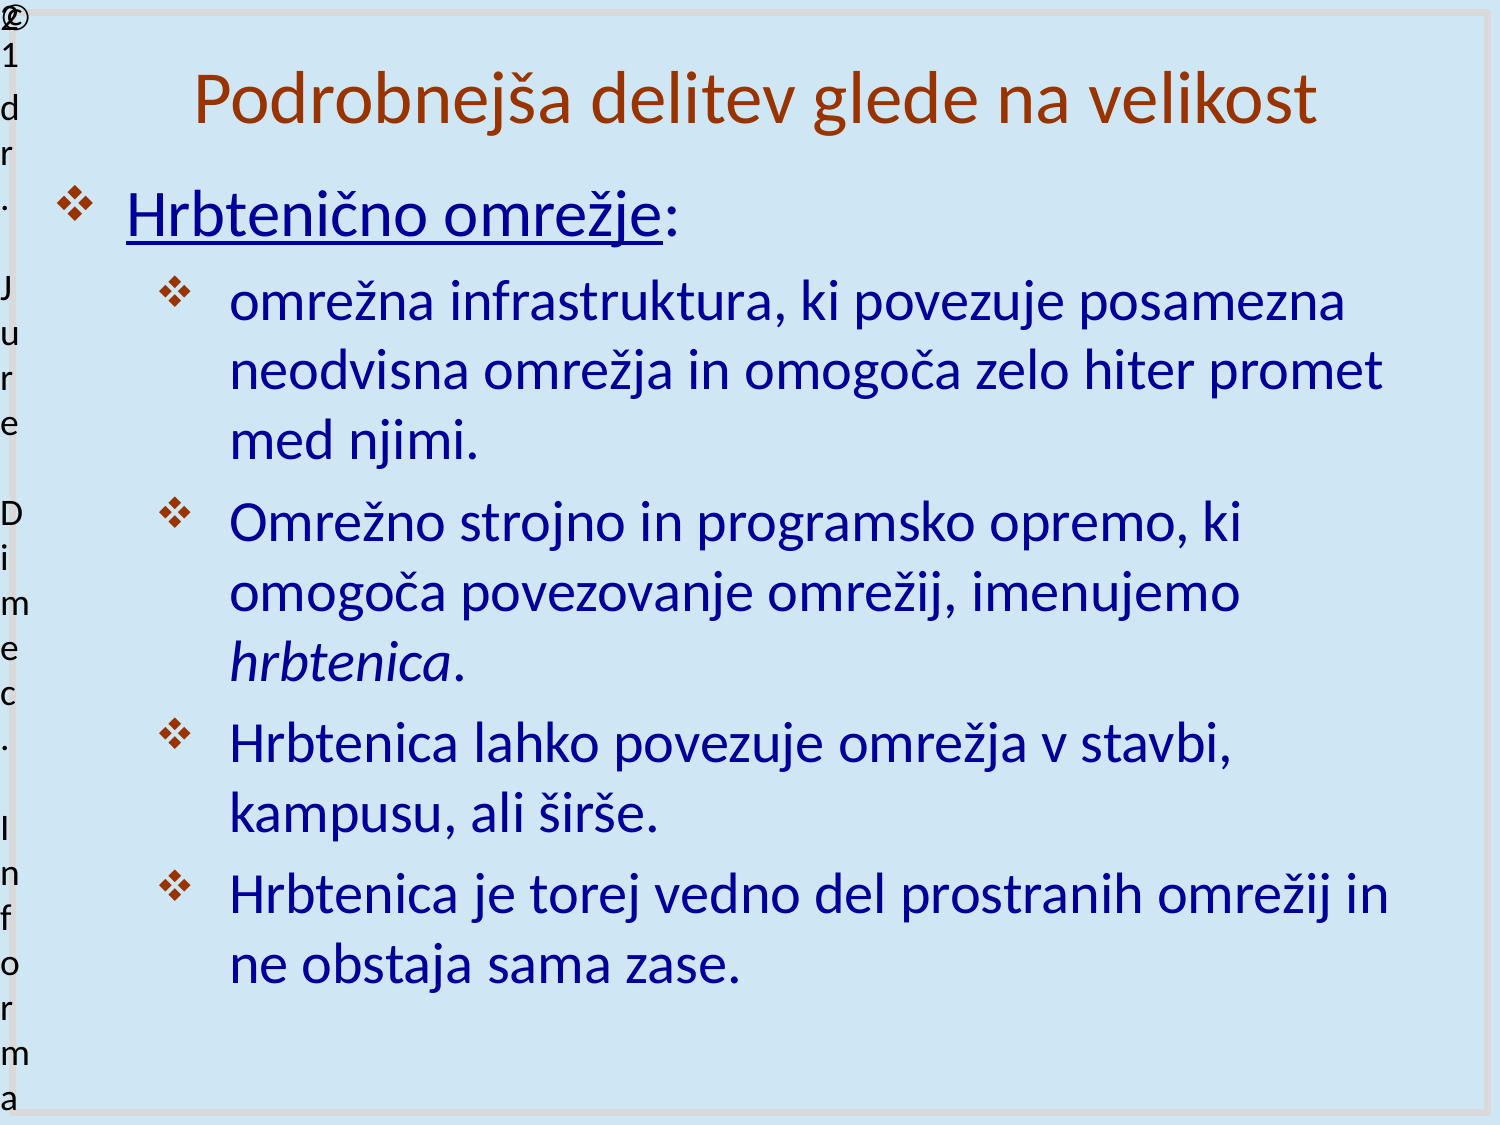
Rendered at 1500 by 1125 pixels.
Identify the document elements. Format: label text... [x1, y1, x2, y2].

list Hrbtenično omrežje: omrežna infrastruktura, ki povezuje posamezna neodvisna omrežja in omogoča zelo hiter promet med njimi. Omrežno strojno in programsko opremo, ki omogoča povezovanje omrežij, imenujemo hrbtenica. Hrbtenica lahko povezuje omrežja v stavbi, kampusu, ali širše. Hrbtenica je torej vedno del prostranih omrežij in ne obstaja sama zase. [37, 162, 1475, 1050]
title Podrobnejša delitev glede na velikost [37, 37, 1475, 150]
